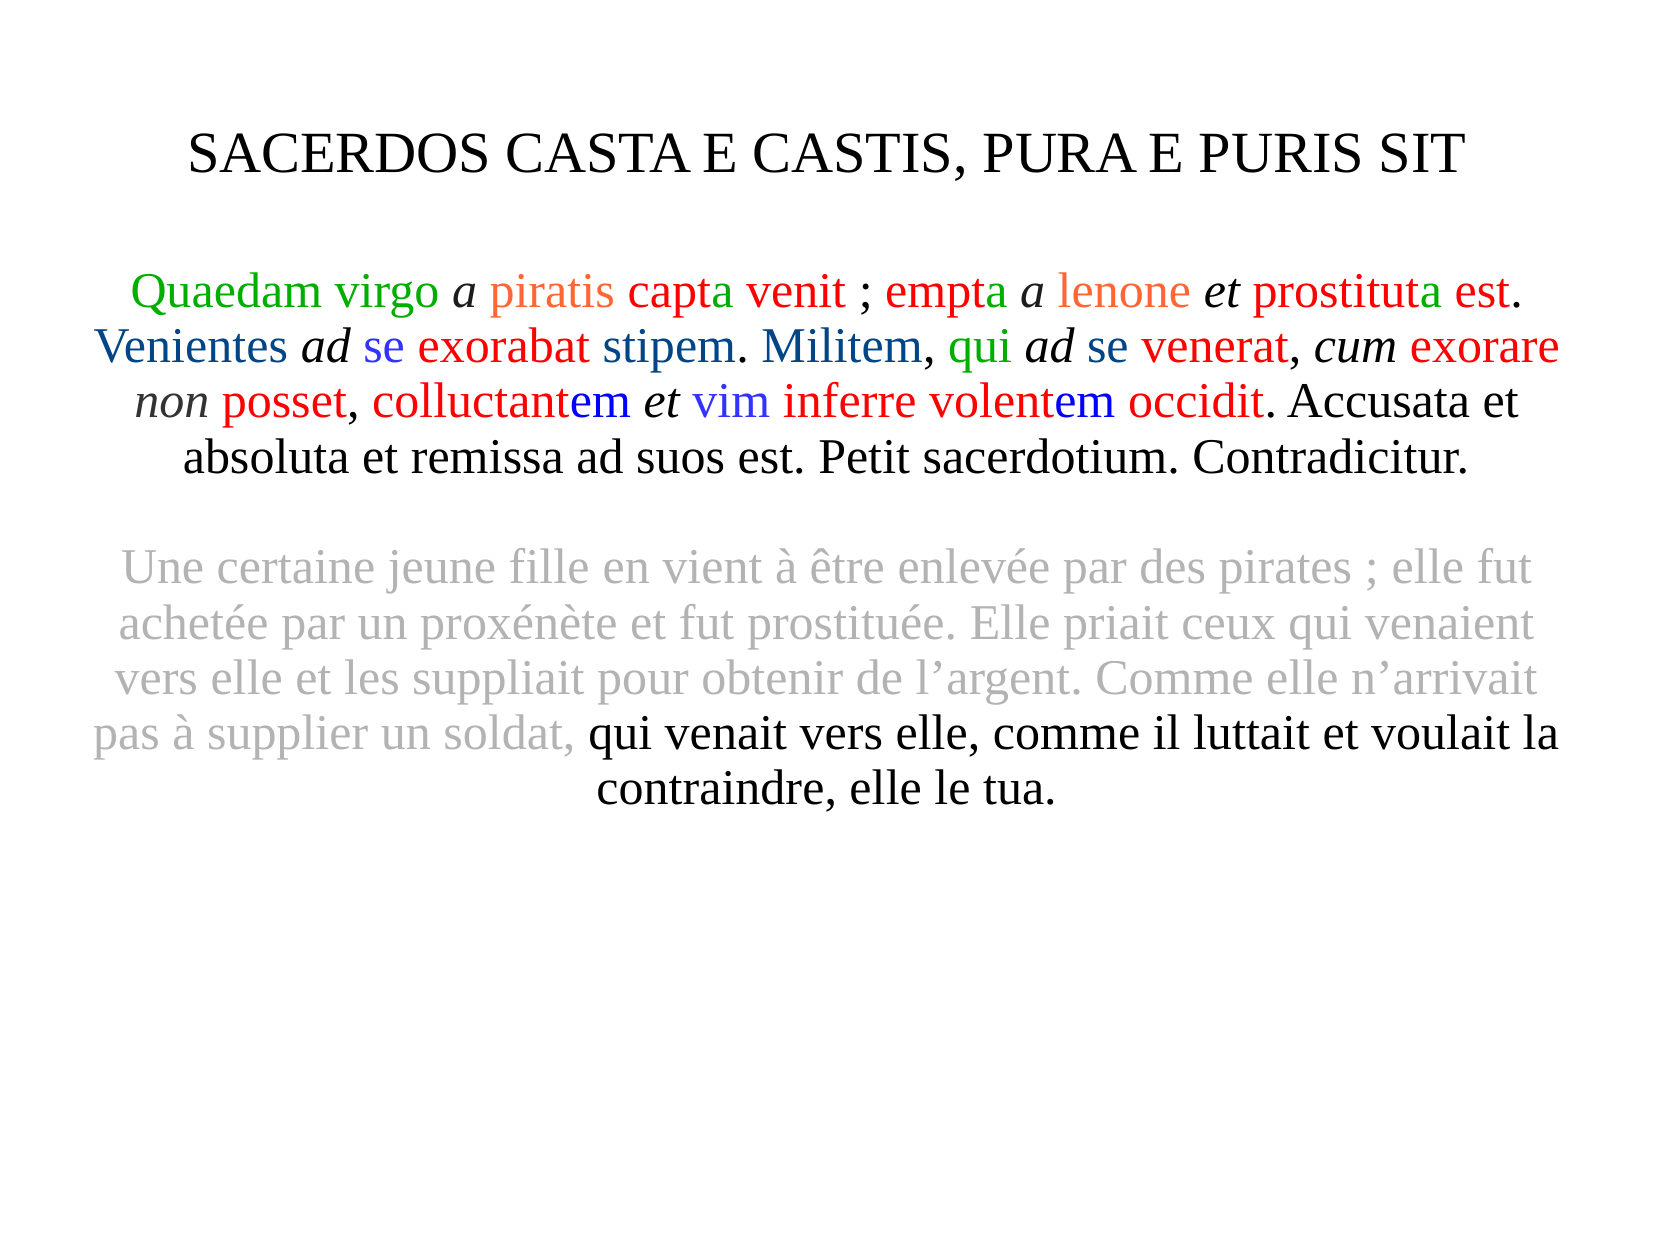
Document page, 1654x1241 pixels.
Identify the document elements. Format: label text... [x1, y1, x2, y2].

subtitle Quaedam virgo a piratis capta venit ; empta a lenone et prostituta est. Venientes ad se exorabat stipem. Militem, qui ad se venerat, cum exorare non posset, colluctantem et vim inferre volentem occidit. Accusata et absoluta et remissa ad suos est. Petit sacerdotium. Contradicitur. Une certaine jeune fille en vient à être enlevée par des pirates ; elle fut achetée par un proxénète et fut prostituée. Elle priait ceux qui venaient vers elle et les suppliait pour obtenir de l’argent. Comme elle n’arrivait pas à supplier un soldat, qui venait vers elle, comme il luttait et voulait la contraindre, elle le tua. [82, 255, 1571, 1044]
title SACERDOS CASTA E CASTIS, PURA E PURIS SIT [82, 49, 1571, 255]
